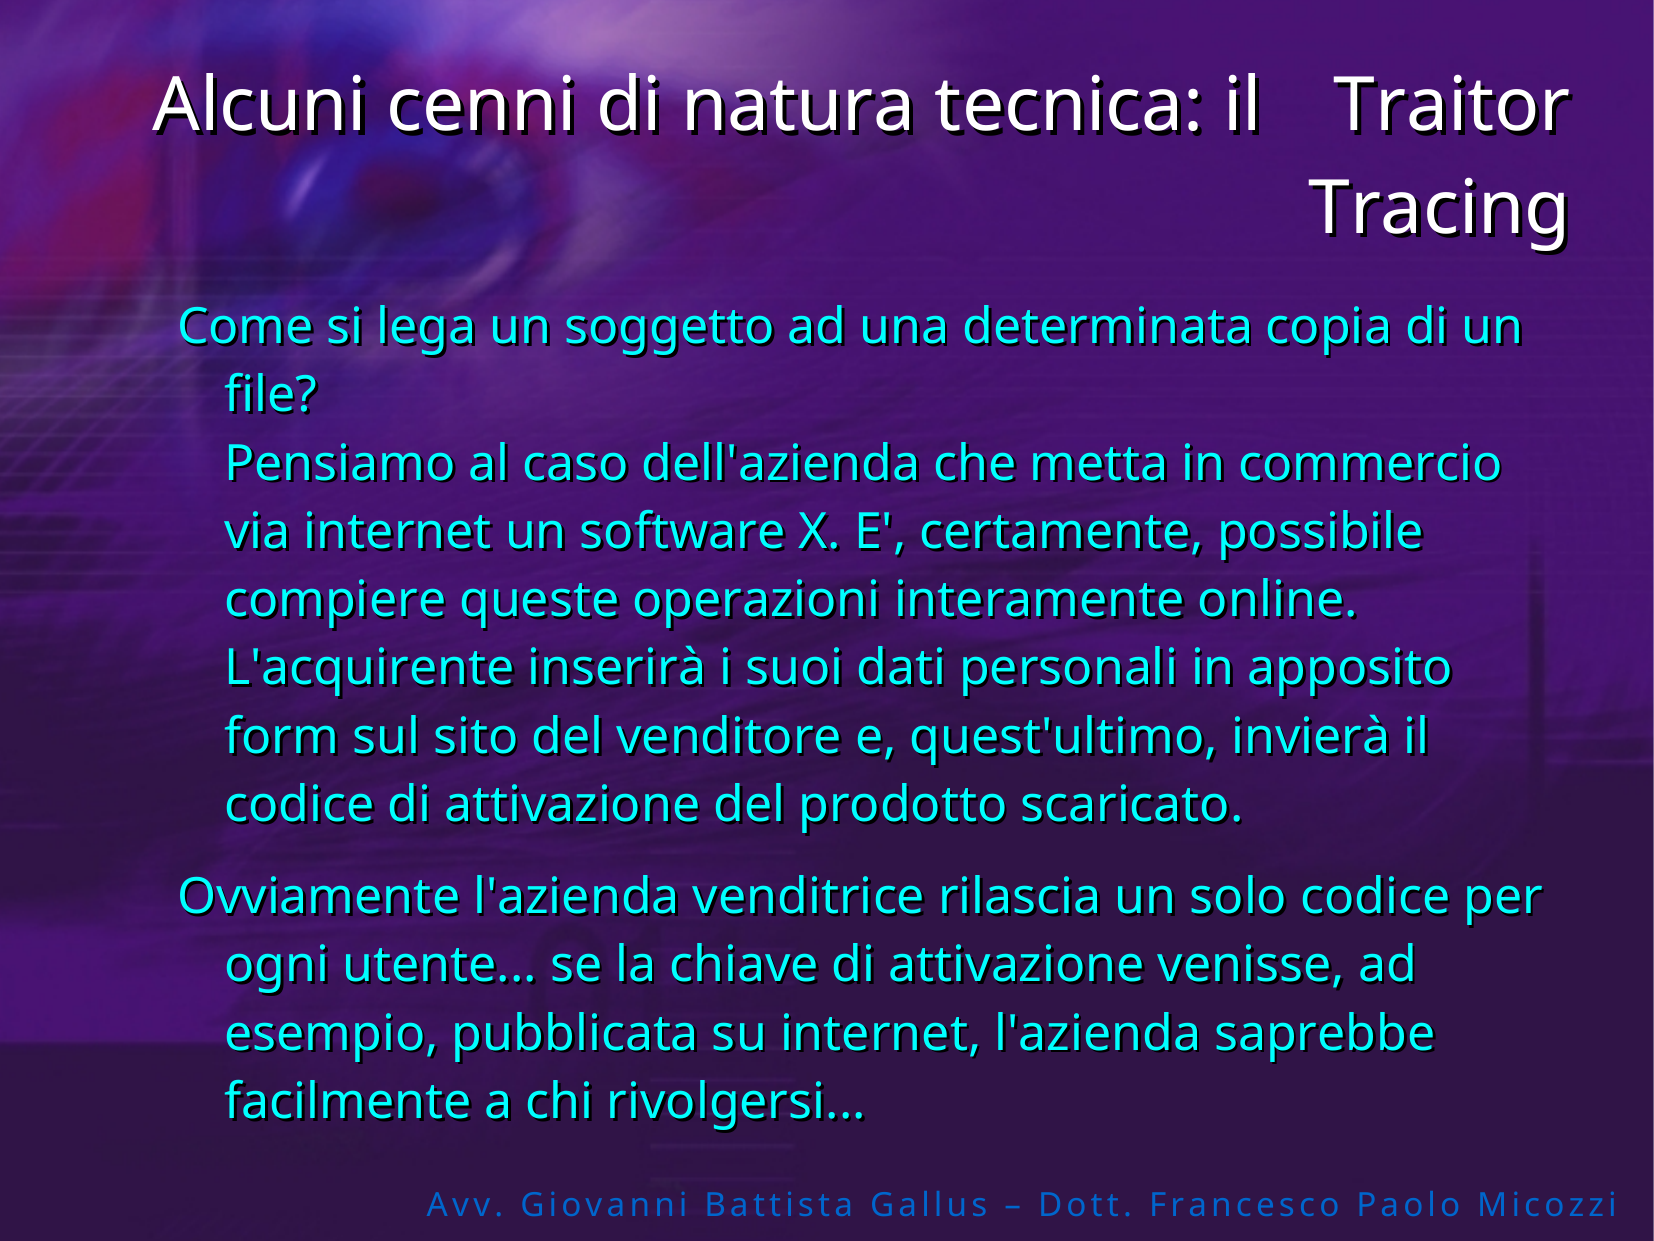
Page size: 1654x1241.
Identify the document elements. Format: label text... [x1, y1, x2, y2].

title Alcuni cenni di natura tecnica: il Traitor Tracing [82, 49, 1571, 257]
list Come si lega un soggetto ad una determinata copia di un file? Pensiamo al caso dell'azienda che metta in commercio via internet un software X. E', certamente, possibile compiere queste operazioni interamente online. L'acquirente inserirà i suoi dati personali in apposito form sul sito del venditore e, quest'ultimo, invierà il codice di attivazione del prodotto scaricato. Ovviamente l'azienda venditrice rilascia un solo codice per ogni utente... se la chiave di attivazione venisse, ad esempio, pubblicata su internet, l'azienda saprebbe facilmente a chi rivolgersi... [82, 290, 1571, 1109]
picture [0, 0, 1654, 1241]
